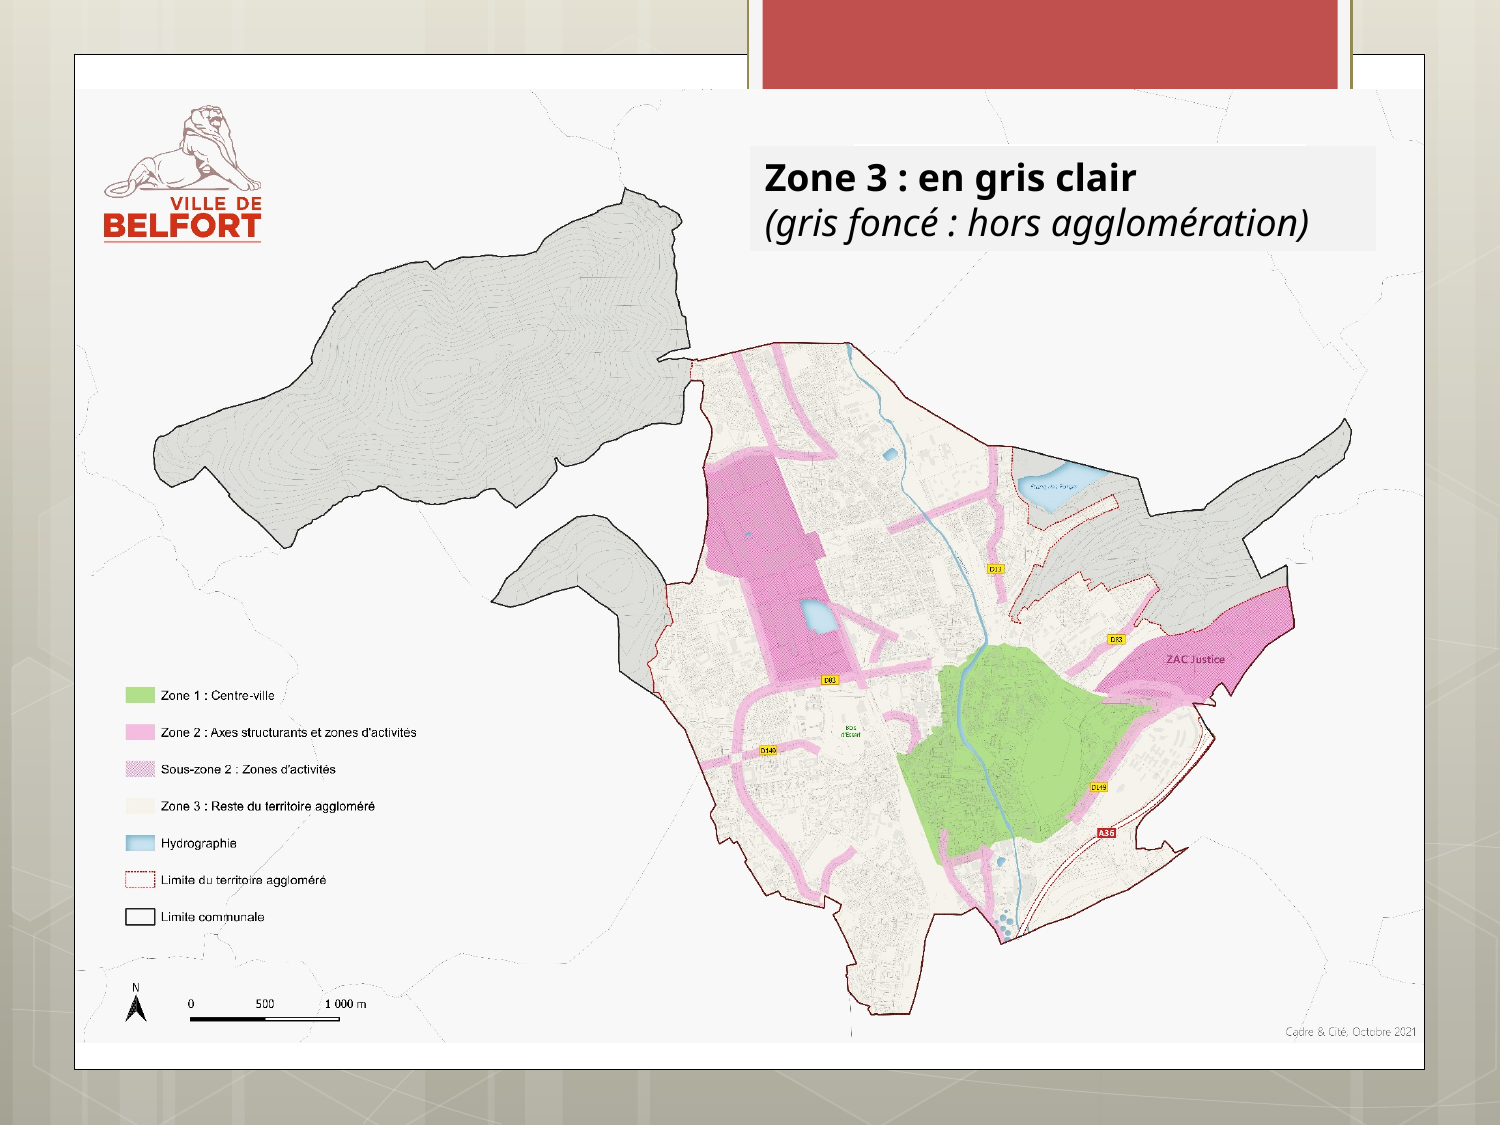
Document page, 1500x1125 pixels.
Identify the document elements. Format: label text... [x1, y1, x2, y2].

picture [76, 89, 1424, 1043]
text_box Zone 3 : en gris clair (gris foncé : hors agglomération) [750, 146, 1376, 251]
footer [761, 960, 1336, 1020]
